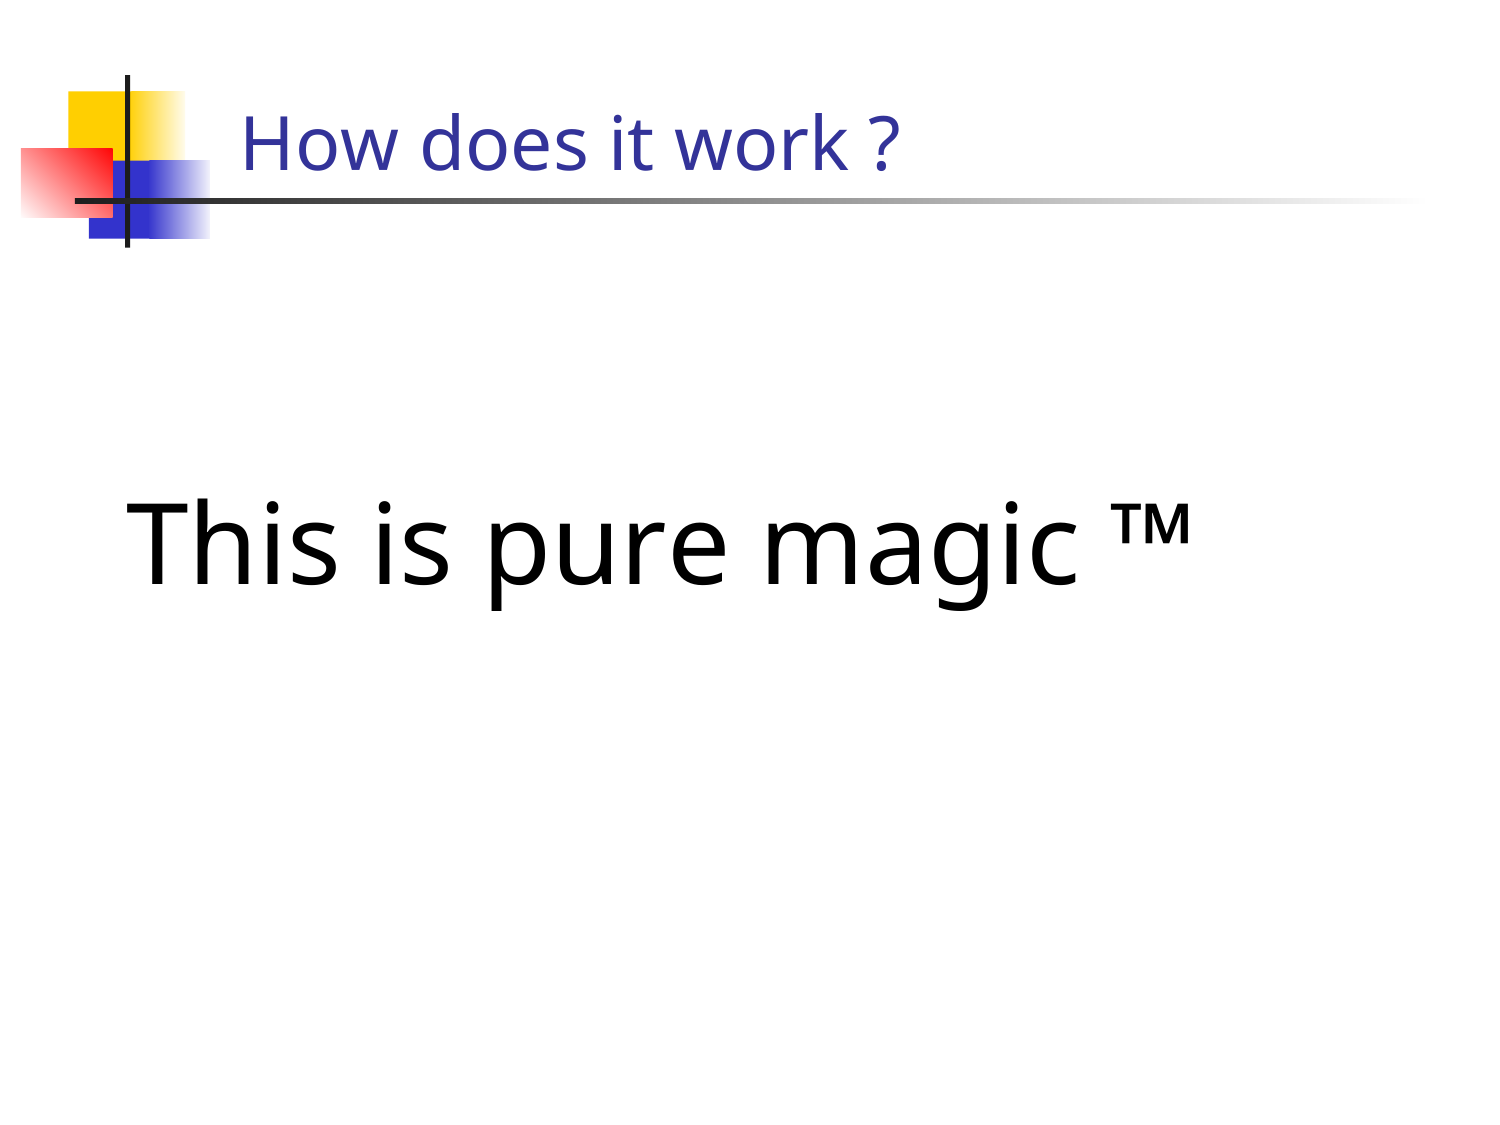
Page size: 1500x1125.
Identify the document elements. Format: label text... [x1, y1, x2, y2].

text_box This is pure magic ™ [111, 456, 1338, 625]
title How does it work ? [224, 12, 1500, 200]
